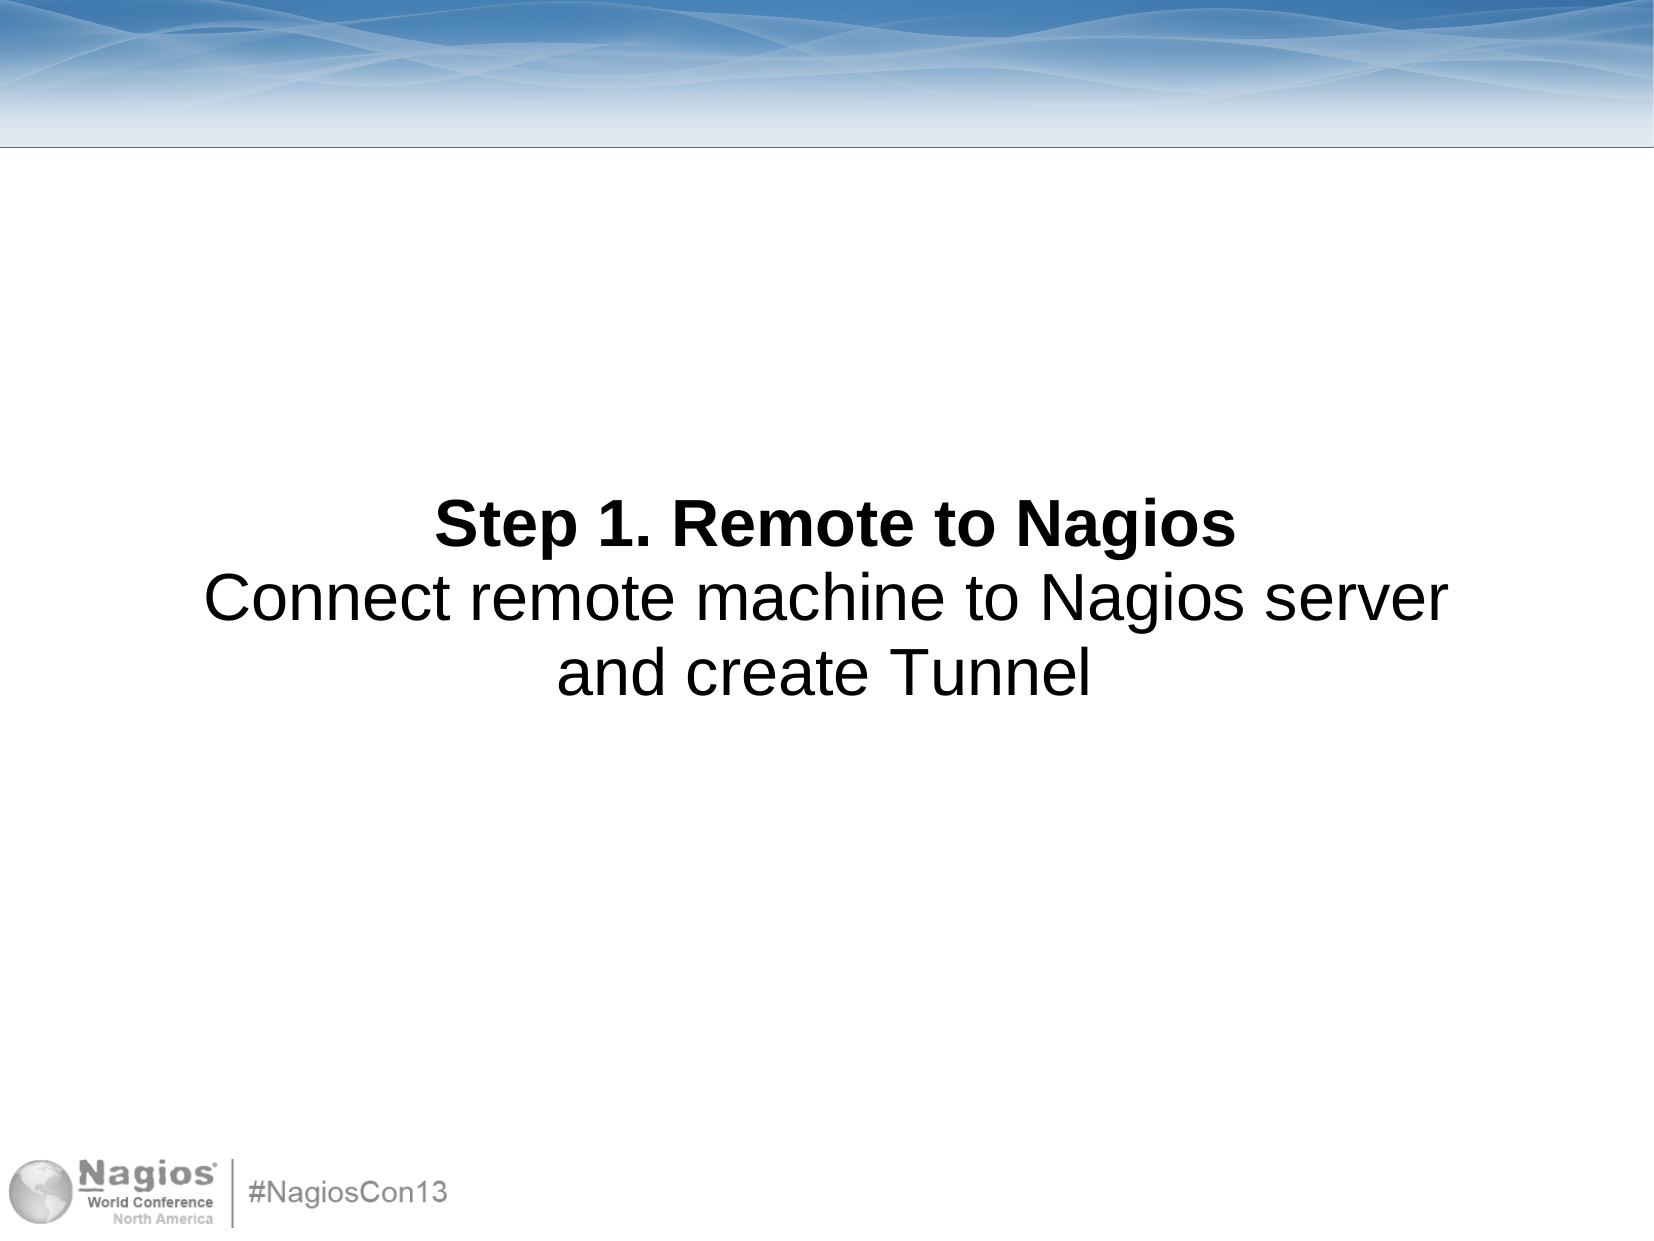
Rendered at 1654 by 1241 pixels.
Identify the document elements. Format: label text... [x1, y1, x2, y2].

picture [9, 1159, 453, 1228]
picture [0, 0, 1654, 147]
subtitle Step 1. Remote to Nagios Connect remote machine to Nagios server and create Tunnel [80, 188, 1569, 1007]
